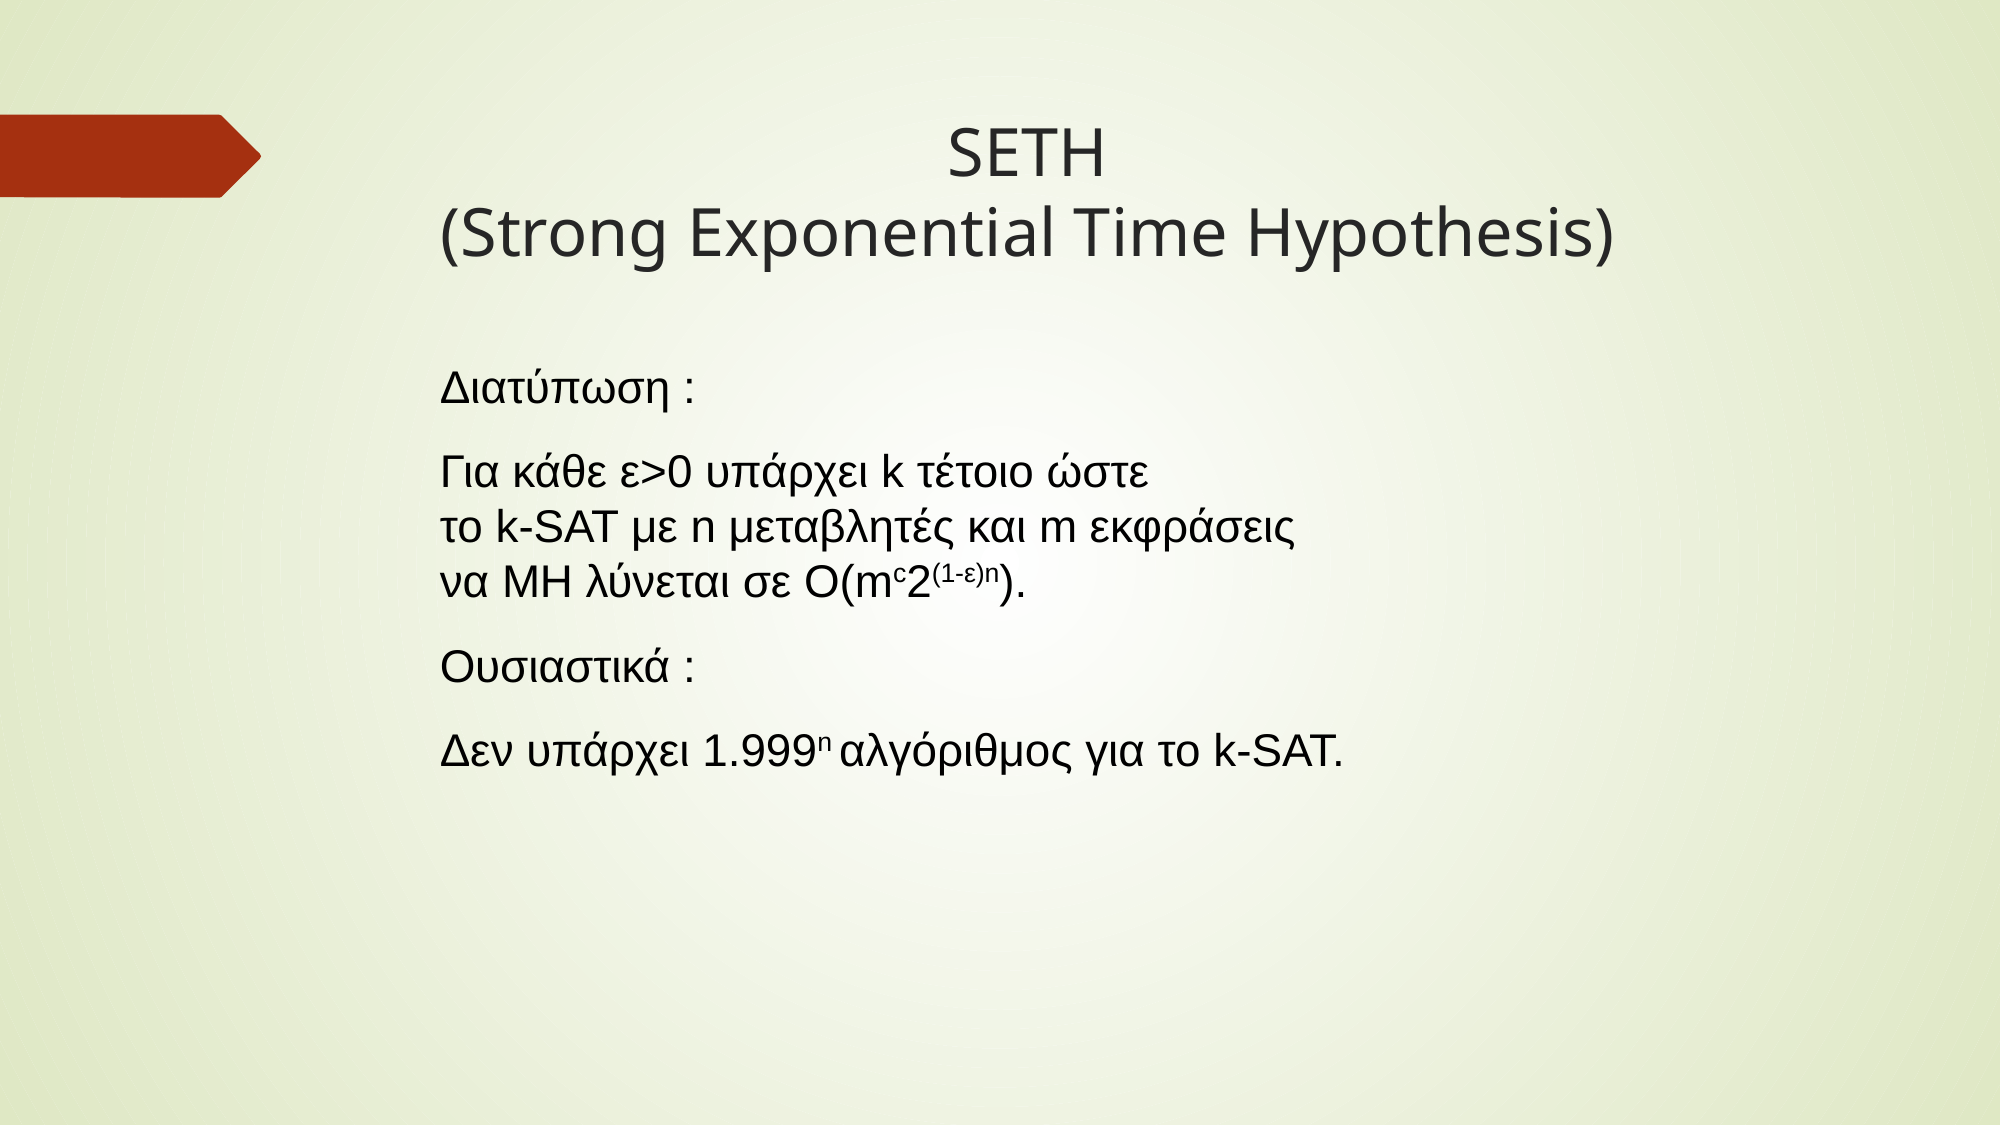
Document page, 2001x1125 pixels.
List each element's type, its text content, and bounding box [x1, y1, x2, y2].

list Διατύπωση : Για κάθε ε>0 υπάρχει k τέτοιο ώστε το k-SAT με n μεταβλητές και m εκφράσεις να ΜΗ λύνεται σε Ο(mc2(1-ε)n). Ουσιαστικά : Δεν υπάρχει 1.999n αλγόριθμος για το k-SAT. [424, 350, 1689, 970]
title SETH (Strong Exponential Time Hypothesis) [425, 102, 1888, 313]
